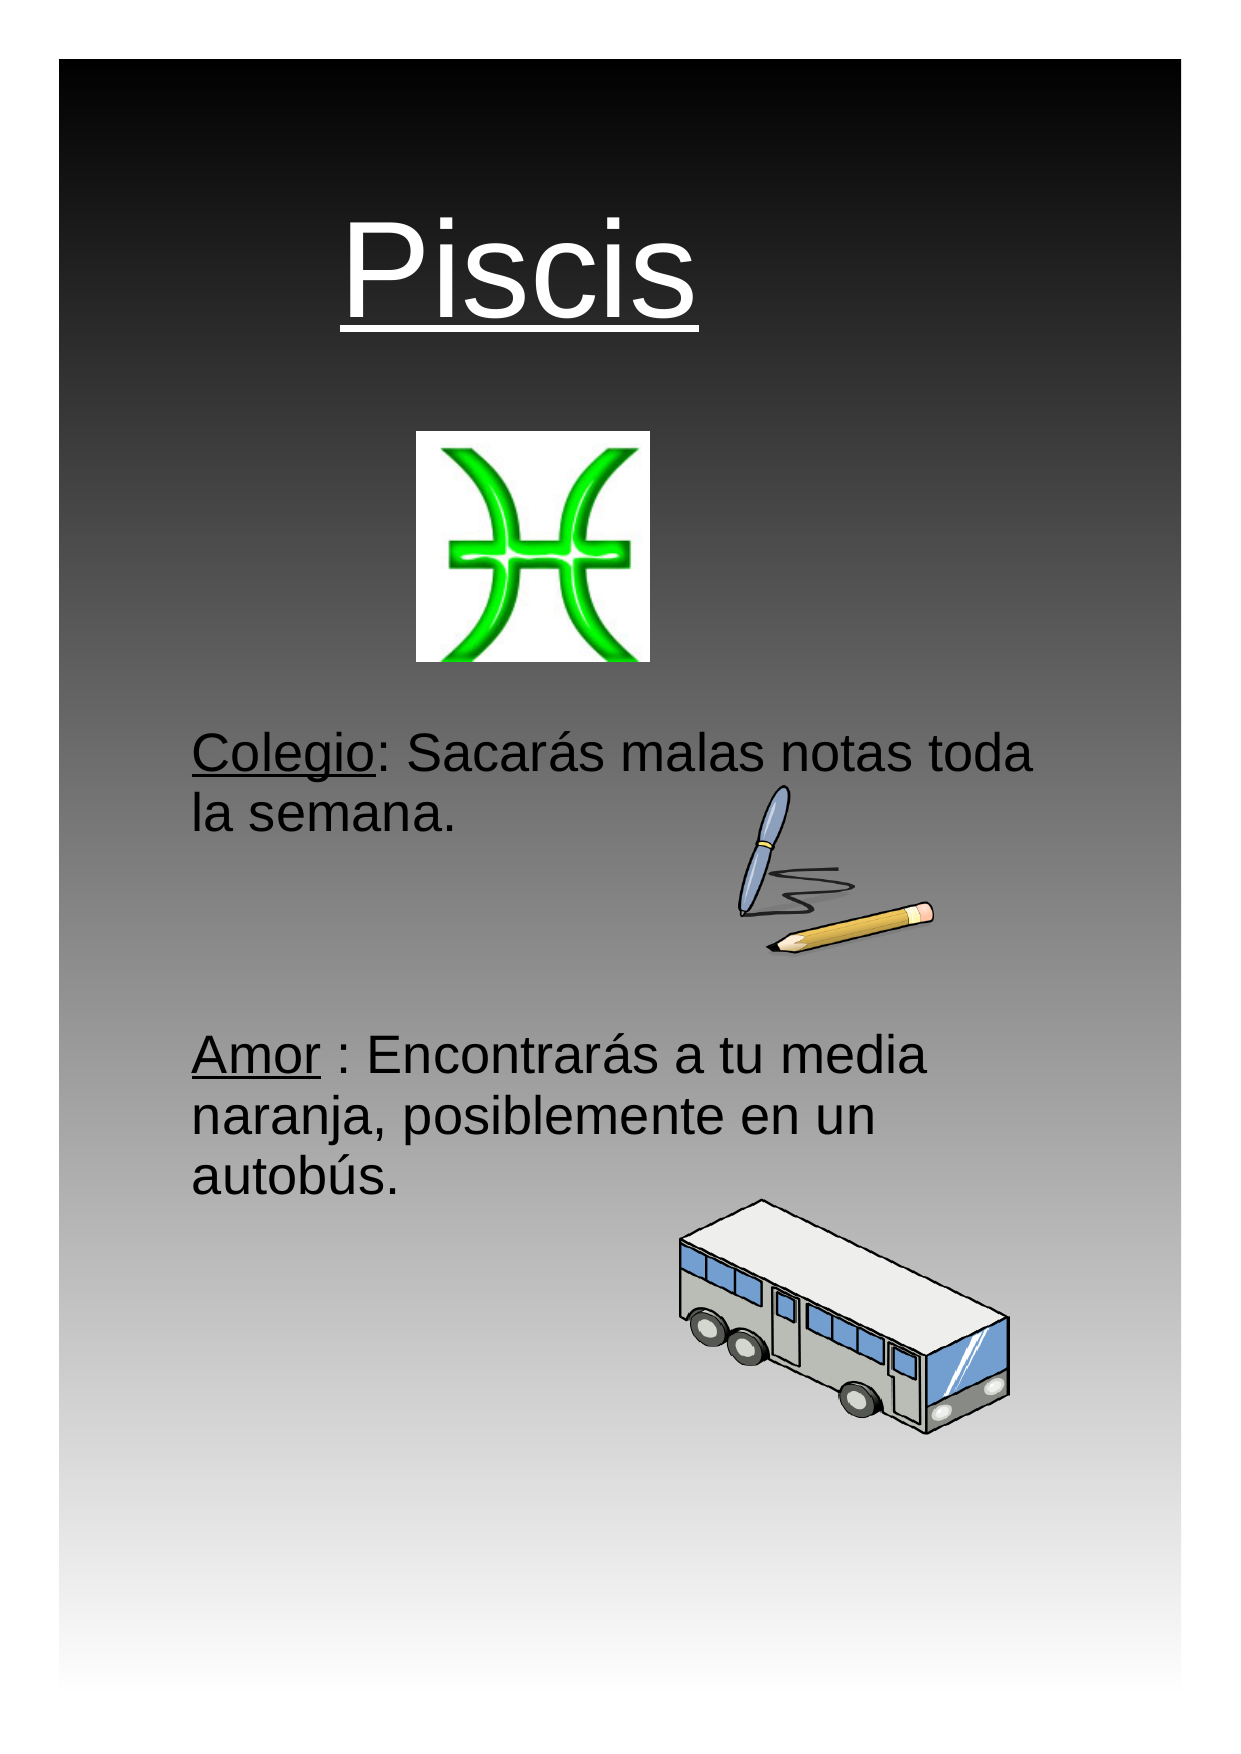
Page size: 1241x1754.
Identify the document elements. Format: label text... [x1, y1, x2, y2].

picture [738, 785, 934, 957]
picture [416, 431, 650, 662]
text_box Colegio: Sacarás malas notas toda la semana. Amor : Encontrarás a tu media naranja, posiblemente en un autobús. [177, 714, 1052, 1214]
picture [679, 1198, 1010, 1436]
text_box Piscis [324, 185, 714, 355]
